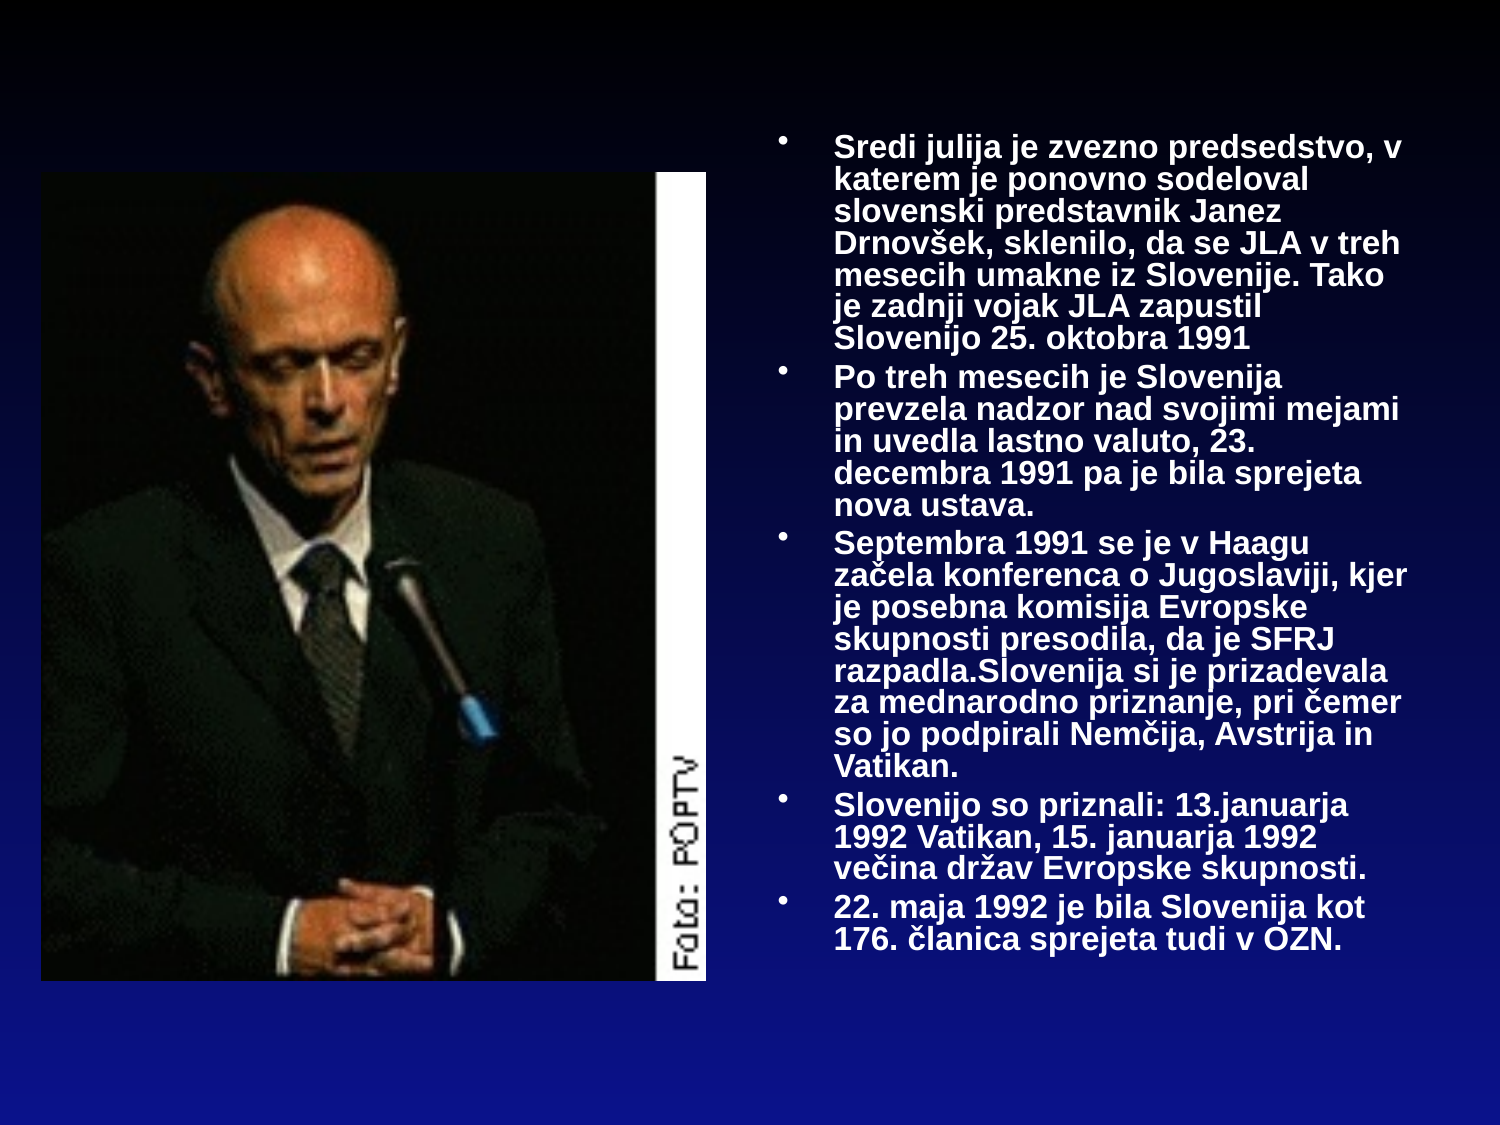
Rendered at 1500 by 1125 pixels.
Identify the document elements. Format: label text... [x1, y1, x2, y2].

list Sredi julija je zvezno predsedstvo, v katerem je ponovno sodeloval slovenski predstavnik Janez Drnovšek, sklenilo, da se JLA v treh mesecih umakne iz Slovenije. Tako je zadnji vojak JLA zapustil Slovenijo 25. oktobra 1991 Po treh mesecih je Slovenija prevzela nadzor nad svojimi mejami in uvedla lastno valuto, 23. decembra 1991 pa je bila sprejeta nova ustava. Septembra 1991 se je v Haagu začela konferenca o Jugoslaviji, kjer je posebna komisija Evropske skupnosti presodila, da je SFRJ razpadla.Slovenija si je prizadevala za mednarodno priznanje, pri čemer so jo podpirali Nemčija, Avstrija in Vatikan. Slovenijo so priznali: 13.januarja 1992 Vatikan, 15. januarja 1992 večina držav Evropske skupnosti. 22. maja 1992 je bila Slovenija kot 176. članica sprejeta tudi v OZN. [762, 125, 1425, 1005]
picture [41, 172, 706, 981]
